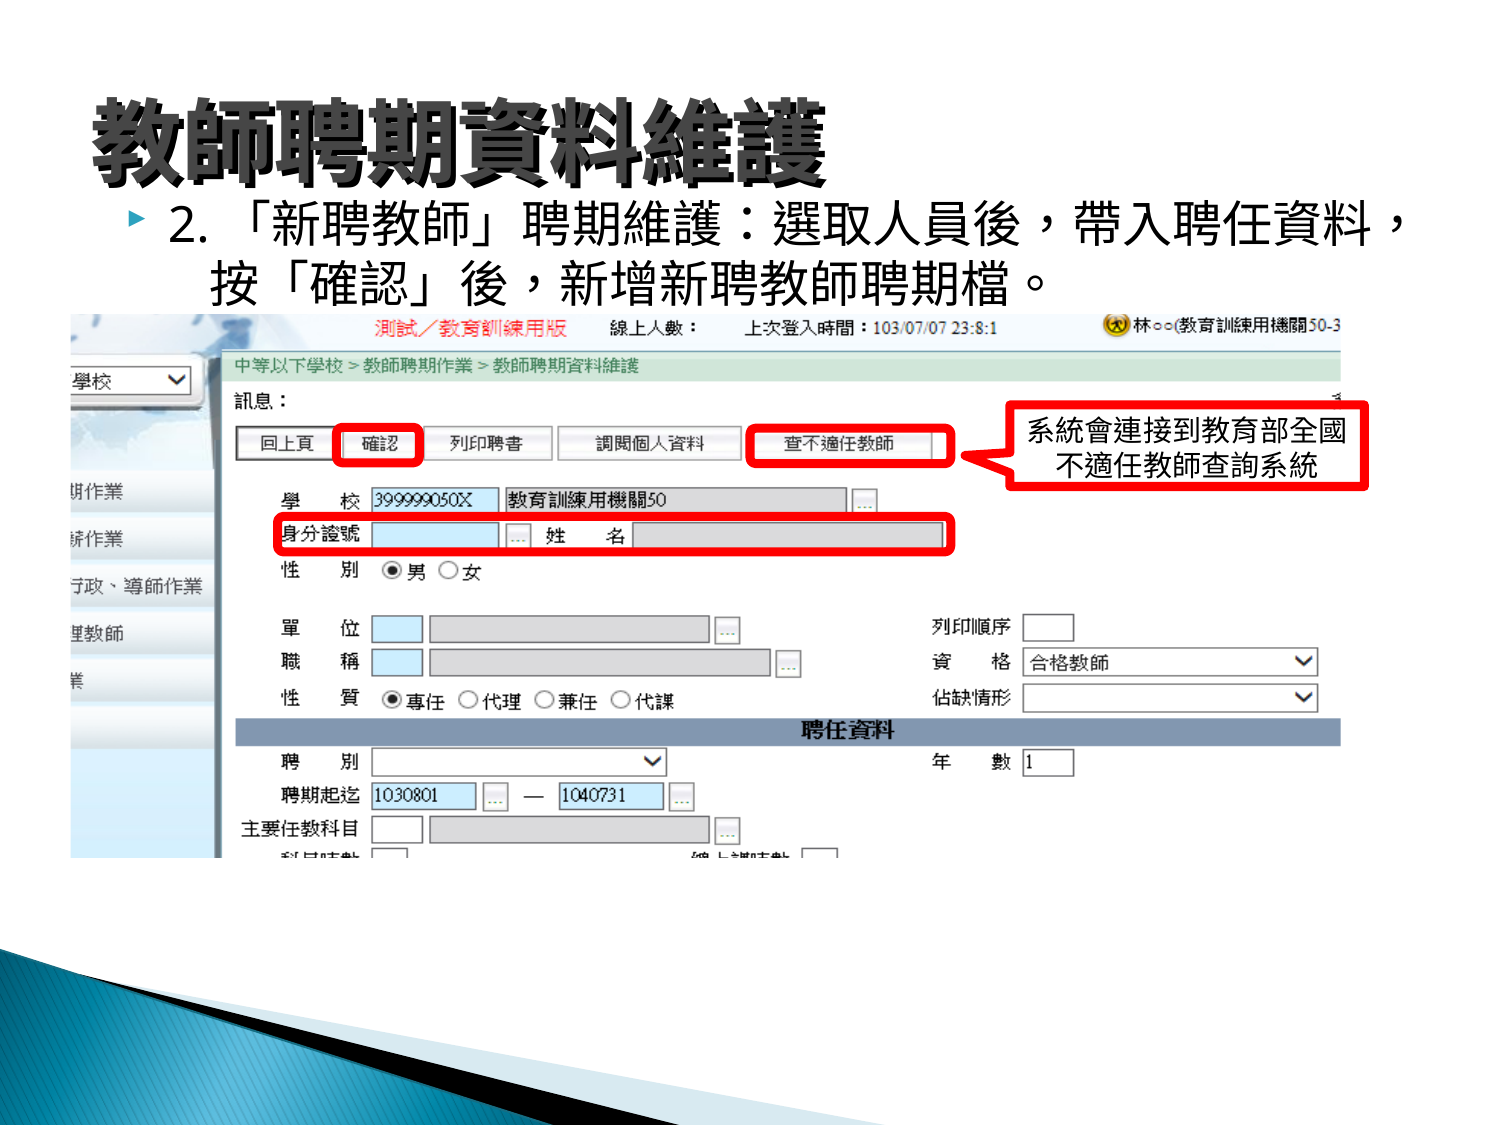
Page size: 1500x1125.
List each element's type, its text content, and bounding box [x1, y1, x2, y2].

picture [70, 314, 1341, 858]
title 教師聘期資料維護 [75, 45, 1426, 184]
text_box 系統會連接到教育部全國不適任教師查詢系統 [965, 404, 1365, 487]
list 2.「新聘教師」聘期維護：選取人員後，帶入聘任資料，按「確認」後，新增新聘教師聘期檔。 [75, 184, 1426, 986]
